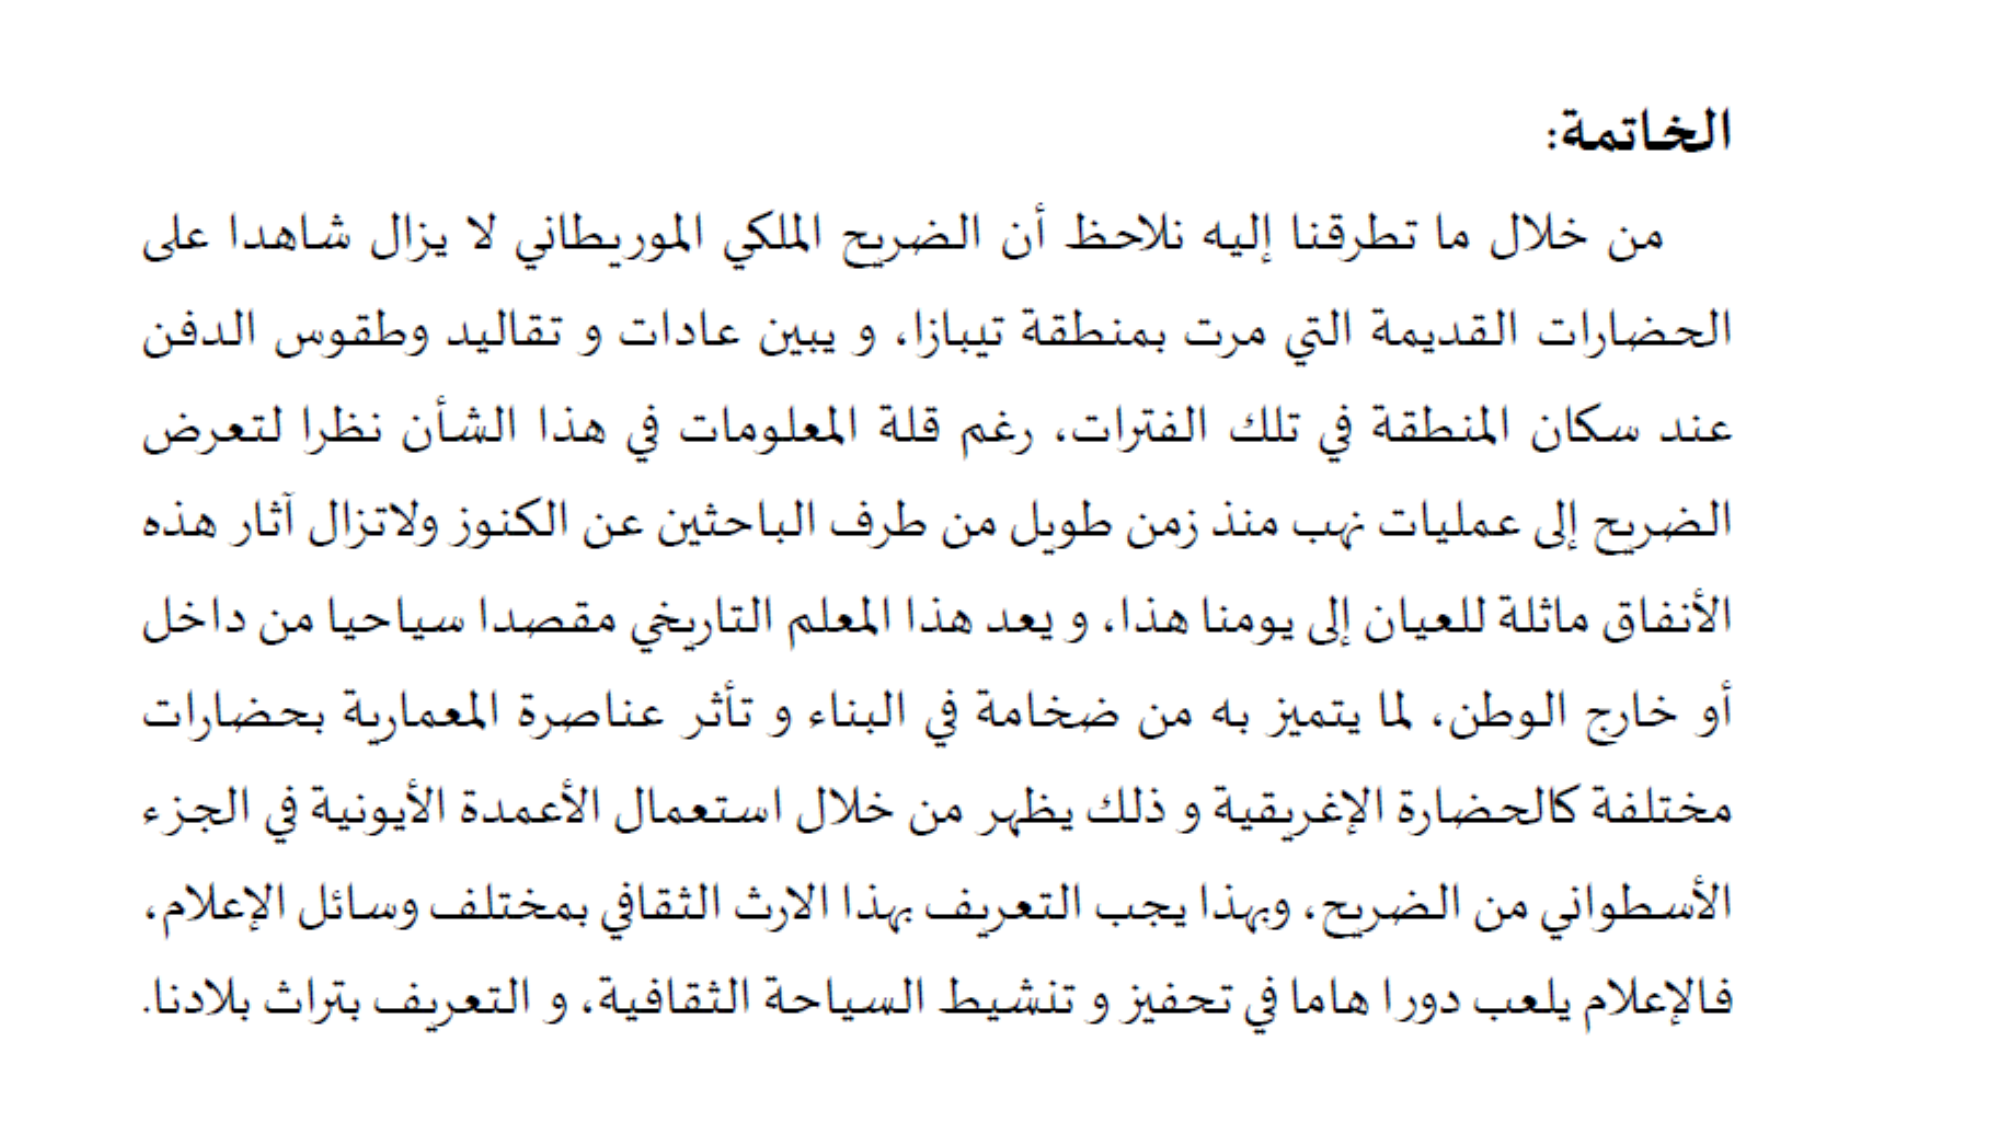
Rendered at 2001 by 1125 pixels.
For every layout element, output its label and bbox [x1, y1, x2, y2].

picture [116, 75, 1801, 1051]
